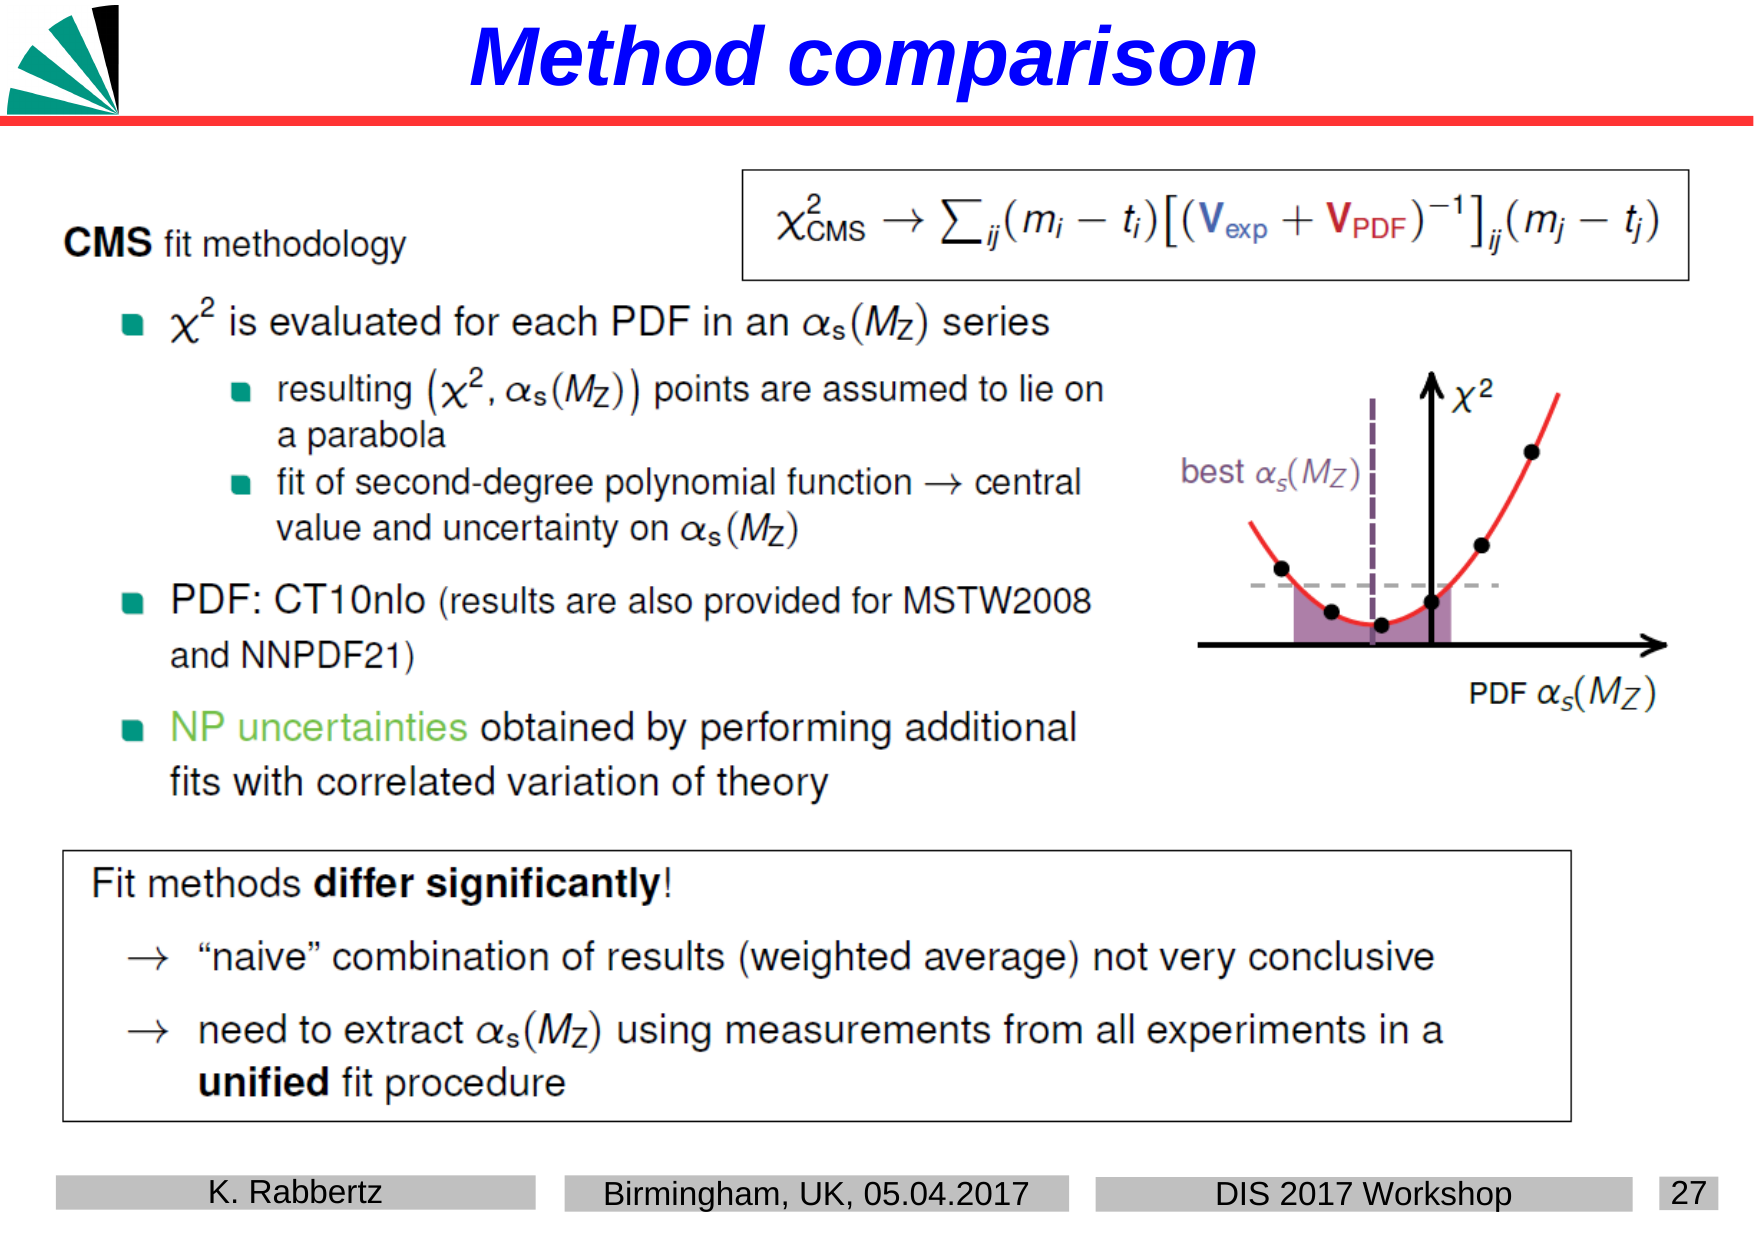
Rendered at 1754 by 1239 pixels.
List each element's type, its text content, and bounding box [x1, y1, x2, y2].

title Method comparison [123, 0, 1606, 114]
picture [7, 5, 119, 116]
picture [41, 158, 1704, 1141]
